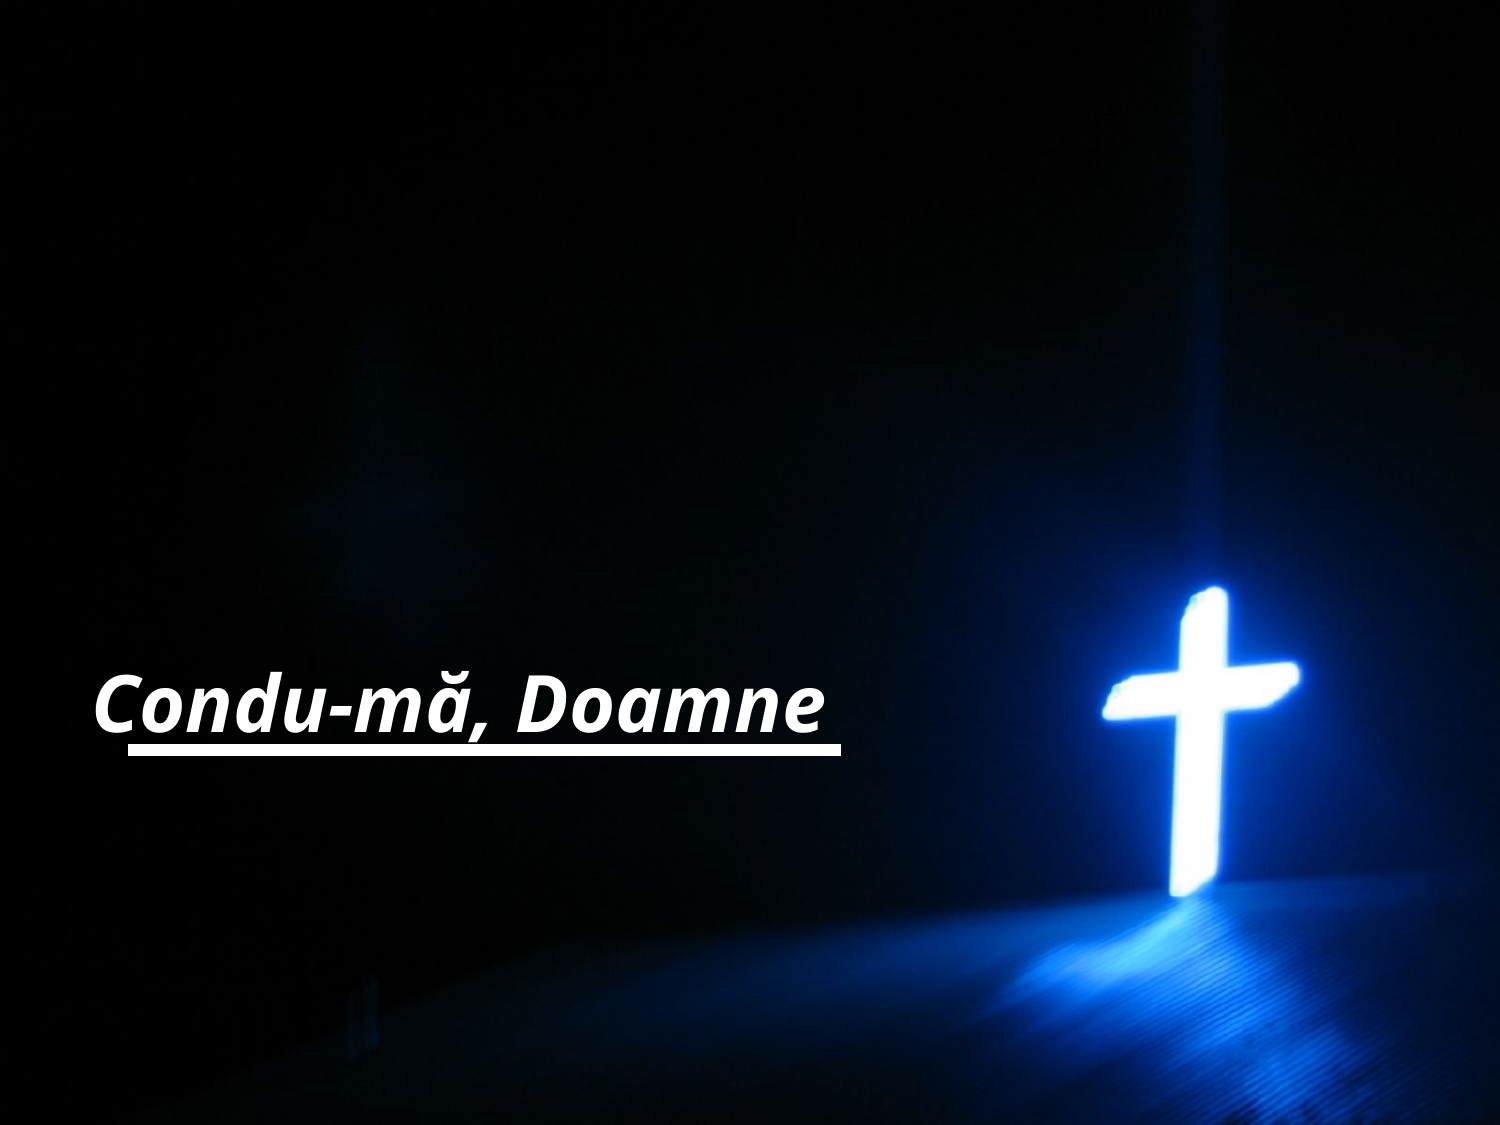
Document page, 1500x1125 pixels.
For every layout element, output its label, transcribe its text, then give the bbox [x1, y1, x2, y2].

picture [0, 0, 1500, 1125]
text_box Condu-mă, Doamne [0, 550, 853, 756]
